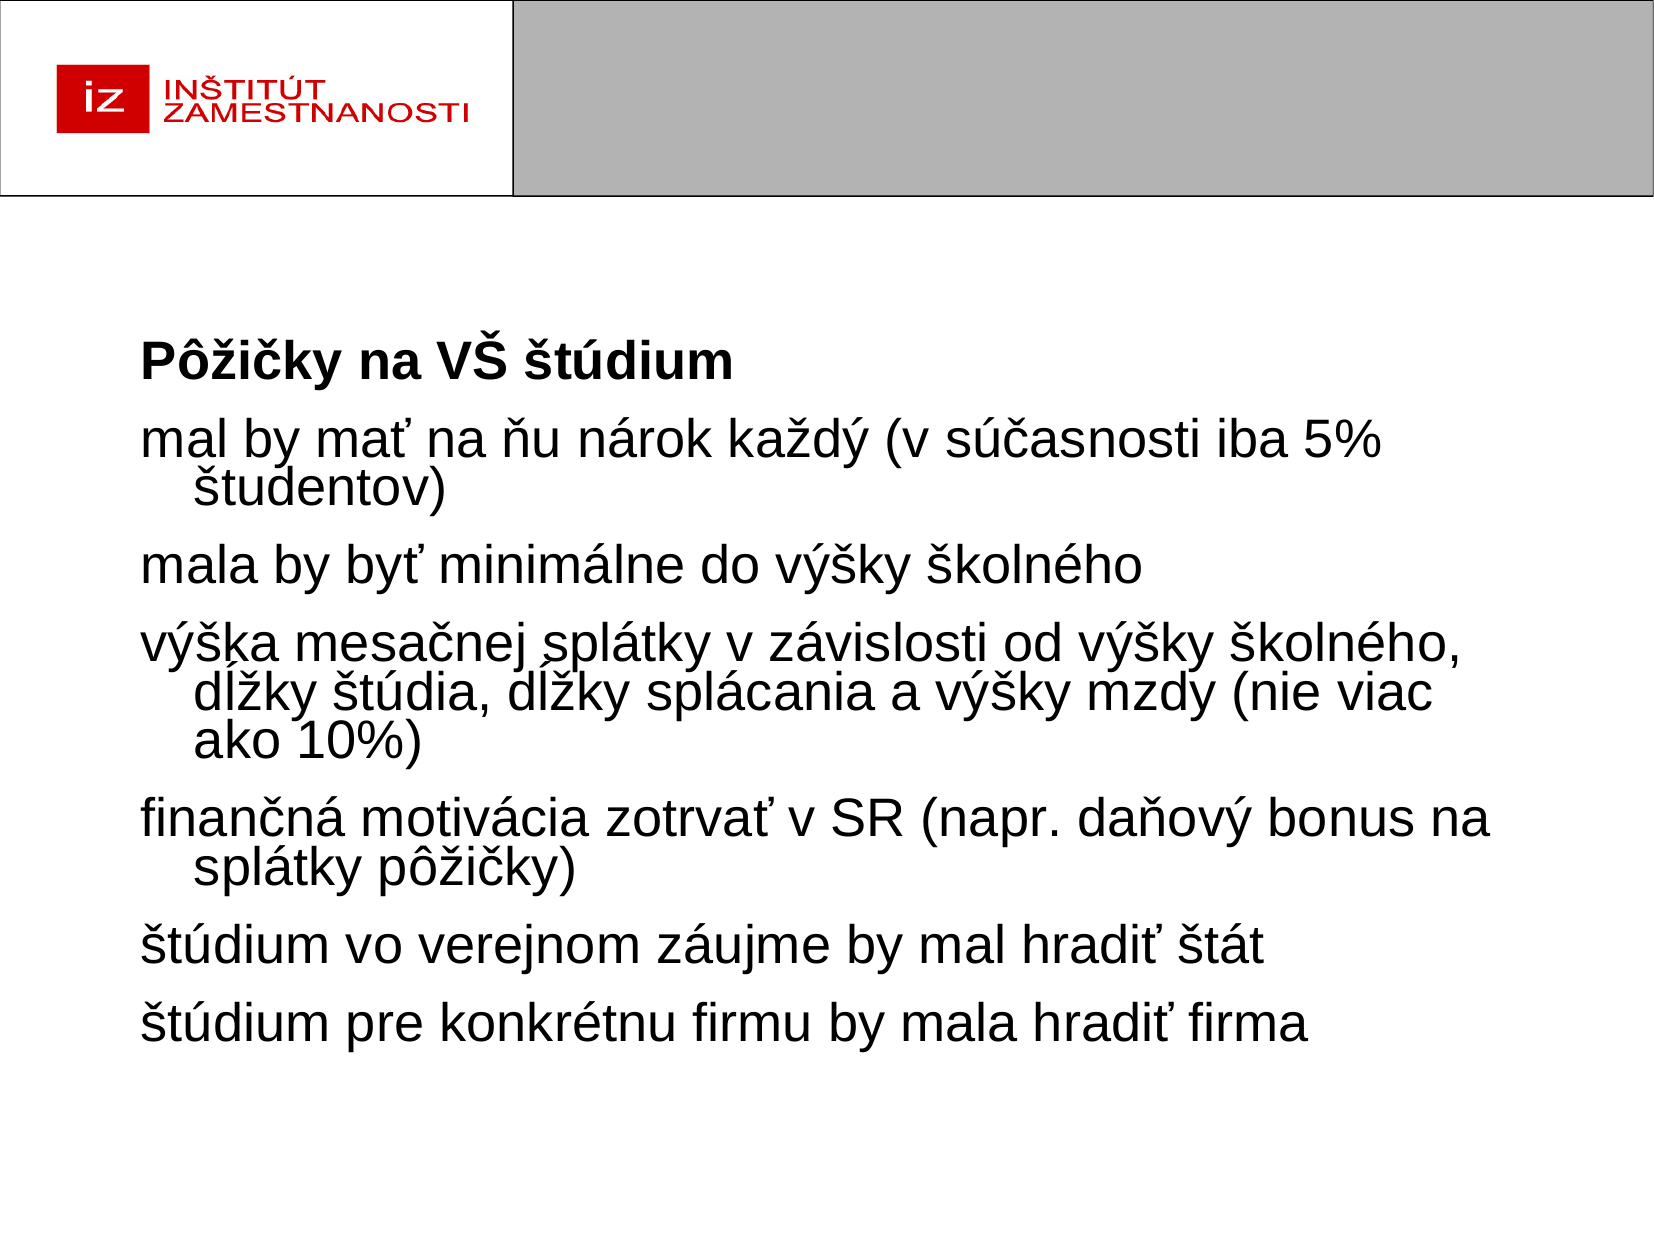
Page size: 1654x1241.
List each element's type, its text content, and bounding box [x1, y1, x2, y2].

picture [5, 5, 513, 190]
list Pôžičky na VŠ štúdium mal by mať na ňu nárok každý (v súčasnosti iba 5% študentov) mala by byť minimálne do výšky školného výška mesačnej splátky v závislosti od výšky školného, dĺžky štúdia, dĺžky splácania a výšky mzdy (nie viac ako 10%) finančná motivácia zotrvať v SR (napr. daňový bonus na splátky pôžičky) štúdium vo verejnom záujme by mal hradiť štát štúdium pre konkrétnu firmu by mala hradiť firma [123, 340, 1536, 1123]
text_box [0, 0, 1654, 197]
